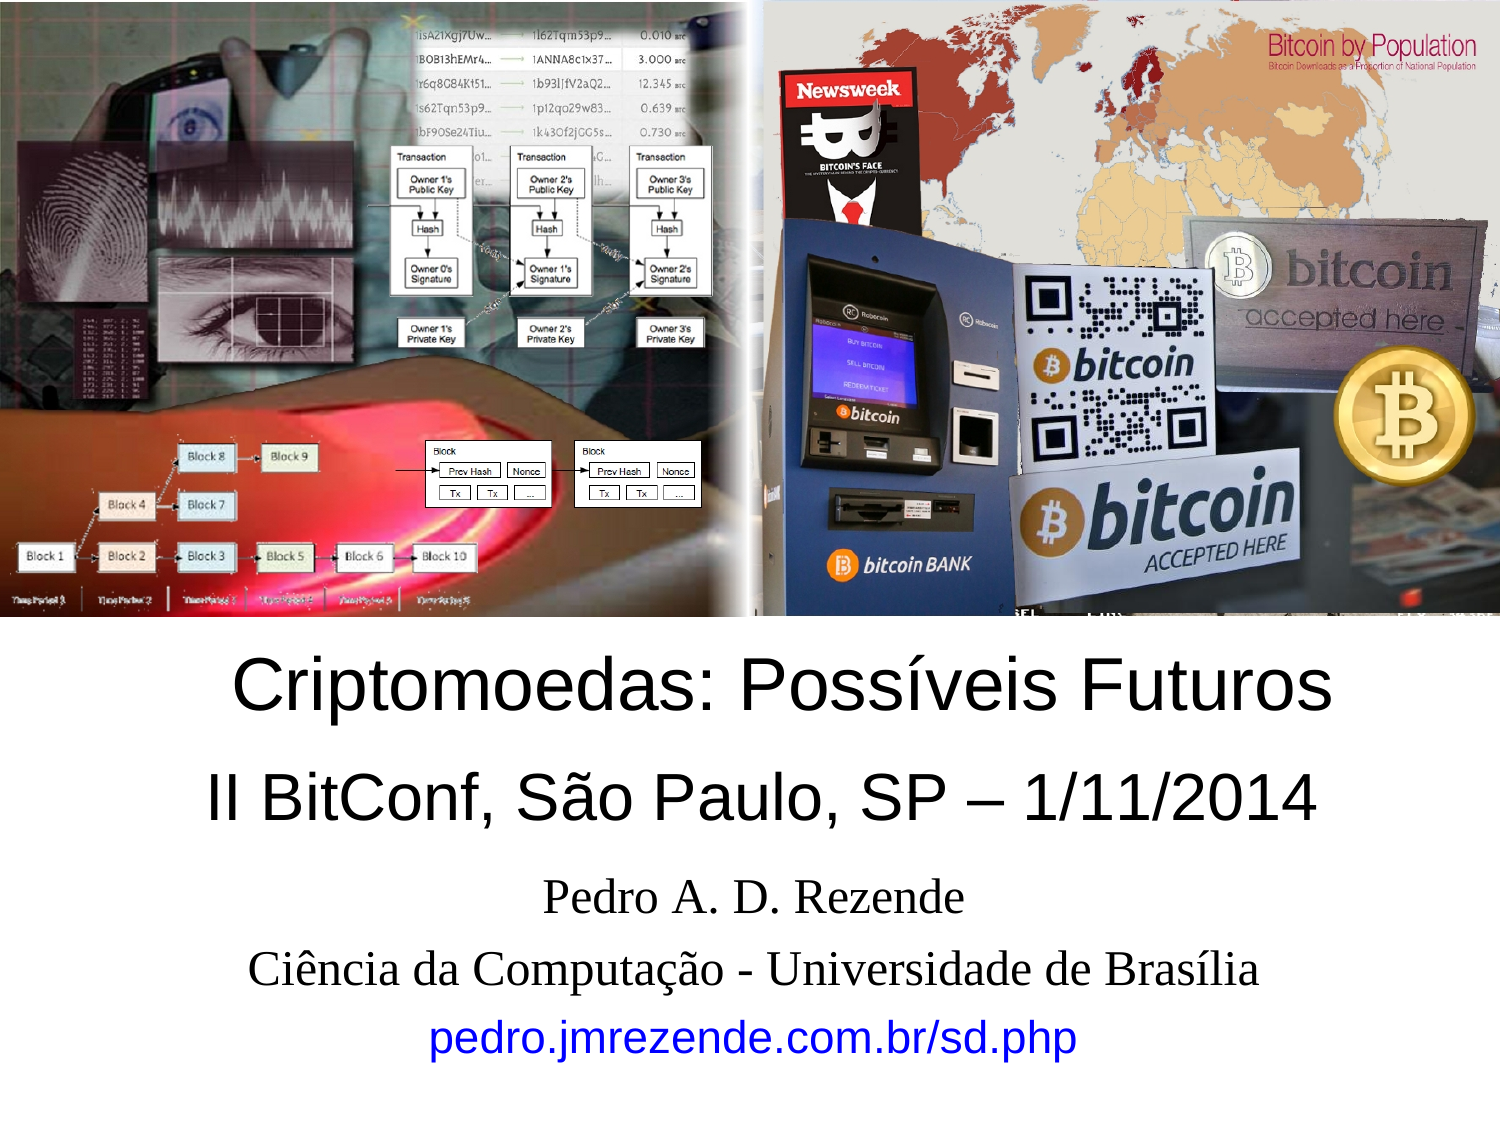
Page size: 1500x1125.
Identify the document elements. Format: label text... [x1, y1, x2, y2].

subtitle Pedro A. D. Rezende Ciência da Computação - Universidade de Brasília pedro.jmrezende.com.br/sd.php [84, 958, 1349, 1086]
picture [0, 0, 1500, 618]
title Criptomoedas: Possíveis Futuros II BitConf, São Paulo, SP – 1/11/2014 [49, 618, 1453, 958]
